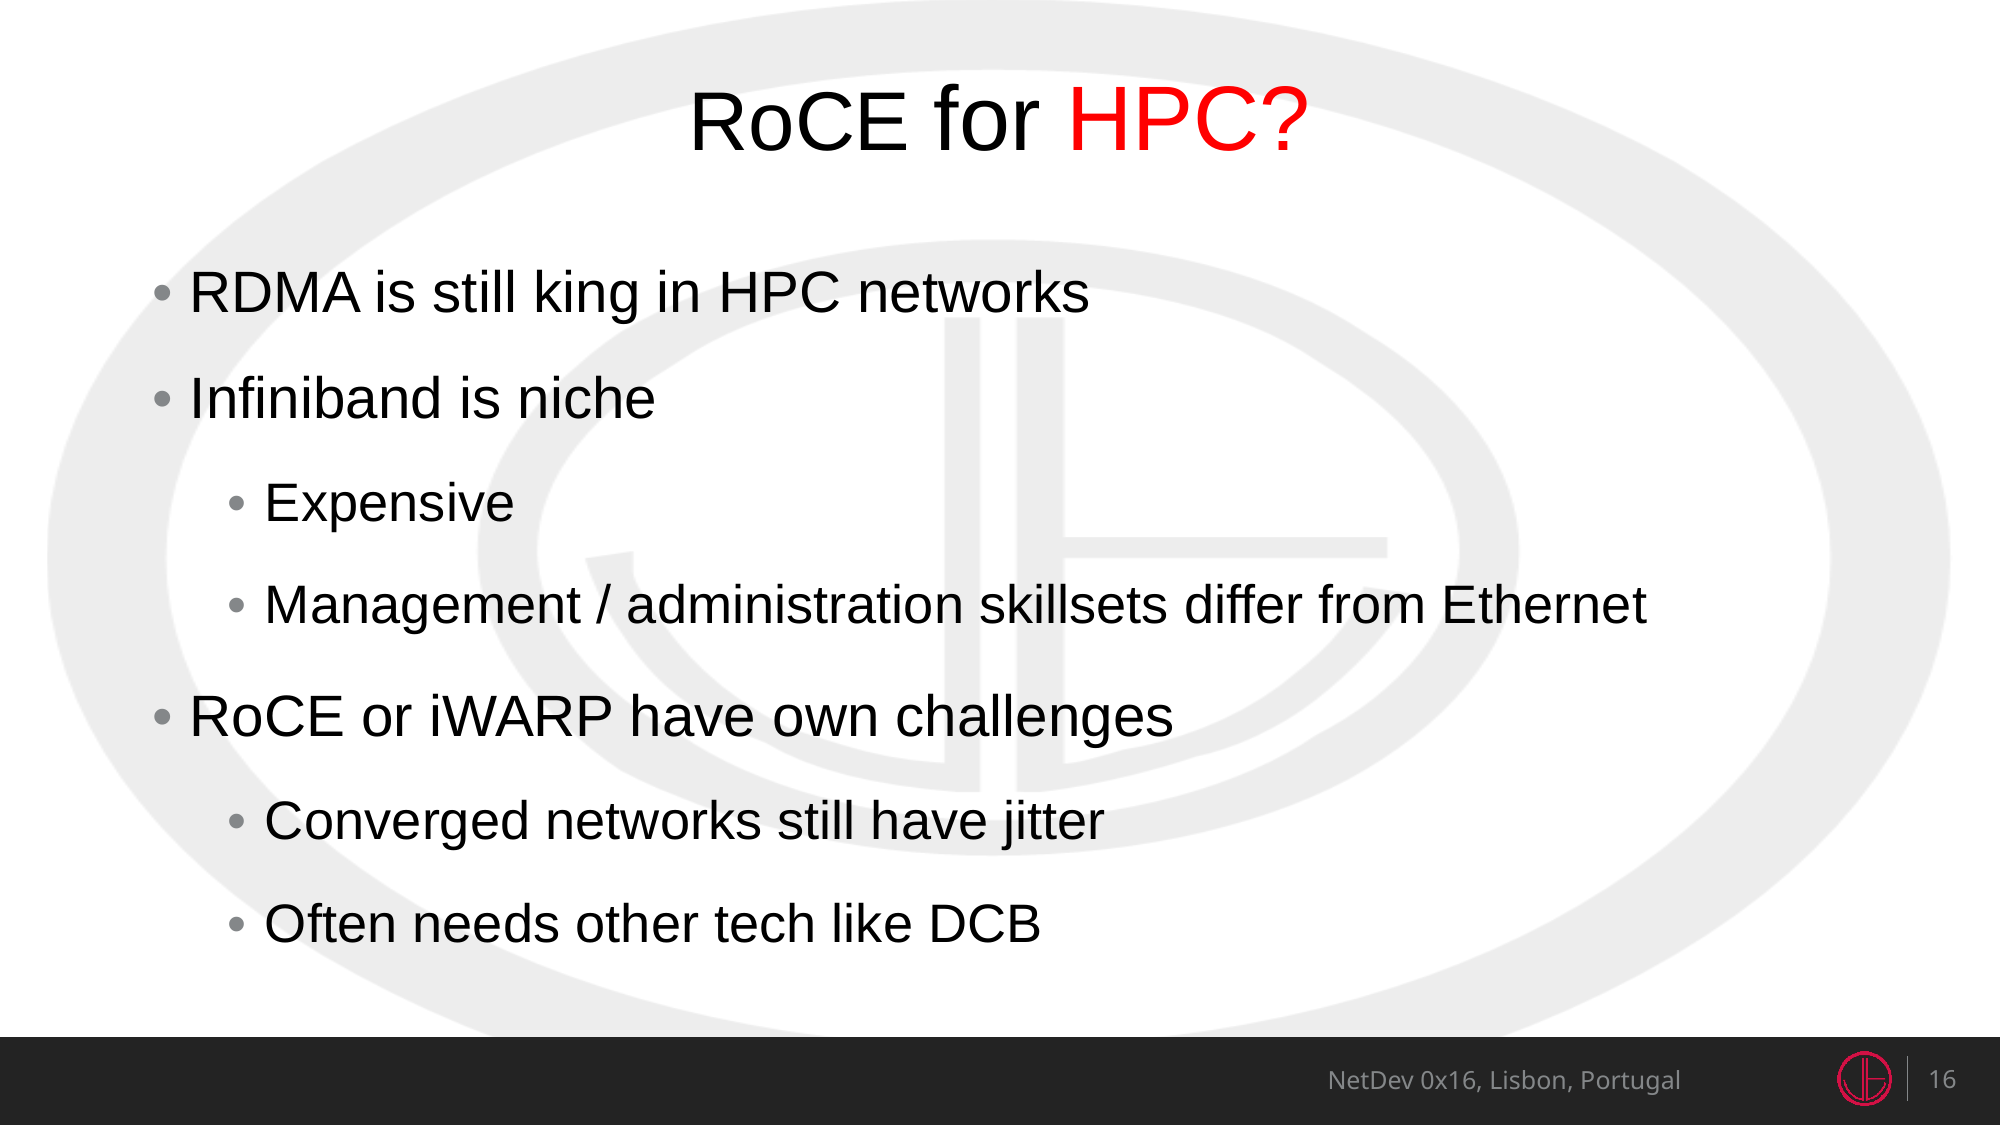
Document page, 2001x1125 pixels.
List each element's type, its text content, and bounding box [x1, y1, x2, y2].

title RoCE for HPC? [137, 25, 1863, 220]
text_box NetDev 0x16, Lisbon, Portugal [1312, 1050, 1763, 1110]
list RDMA is still king in HPC networks Infiniband is niche Expensive Management / administration skillsets differ from Ethernet RoCE or iWARP have own challenges Converged networks still have jitter Often needs other tech like DCB [137, 233, 1863, 1014]
picture [1837, 1051, 1892, 1106]
text_box <number> [1913, 1050, 2000, 1111]
